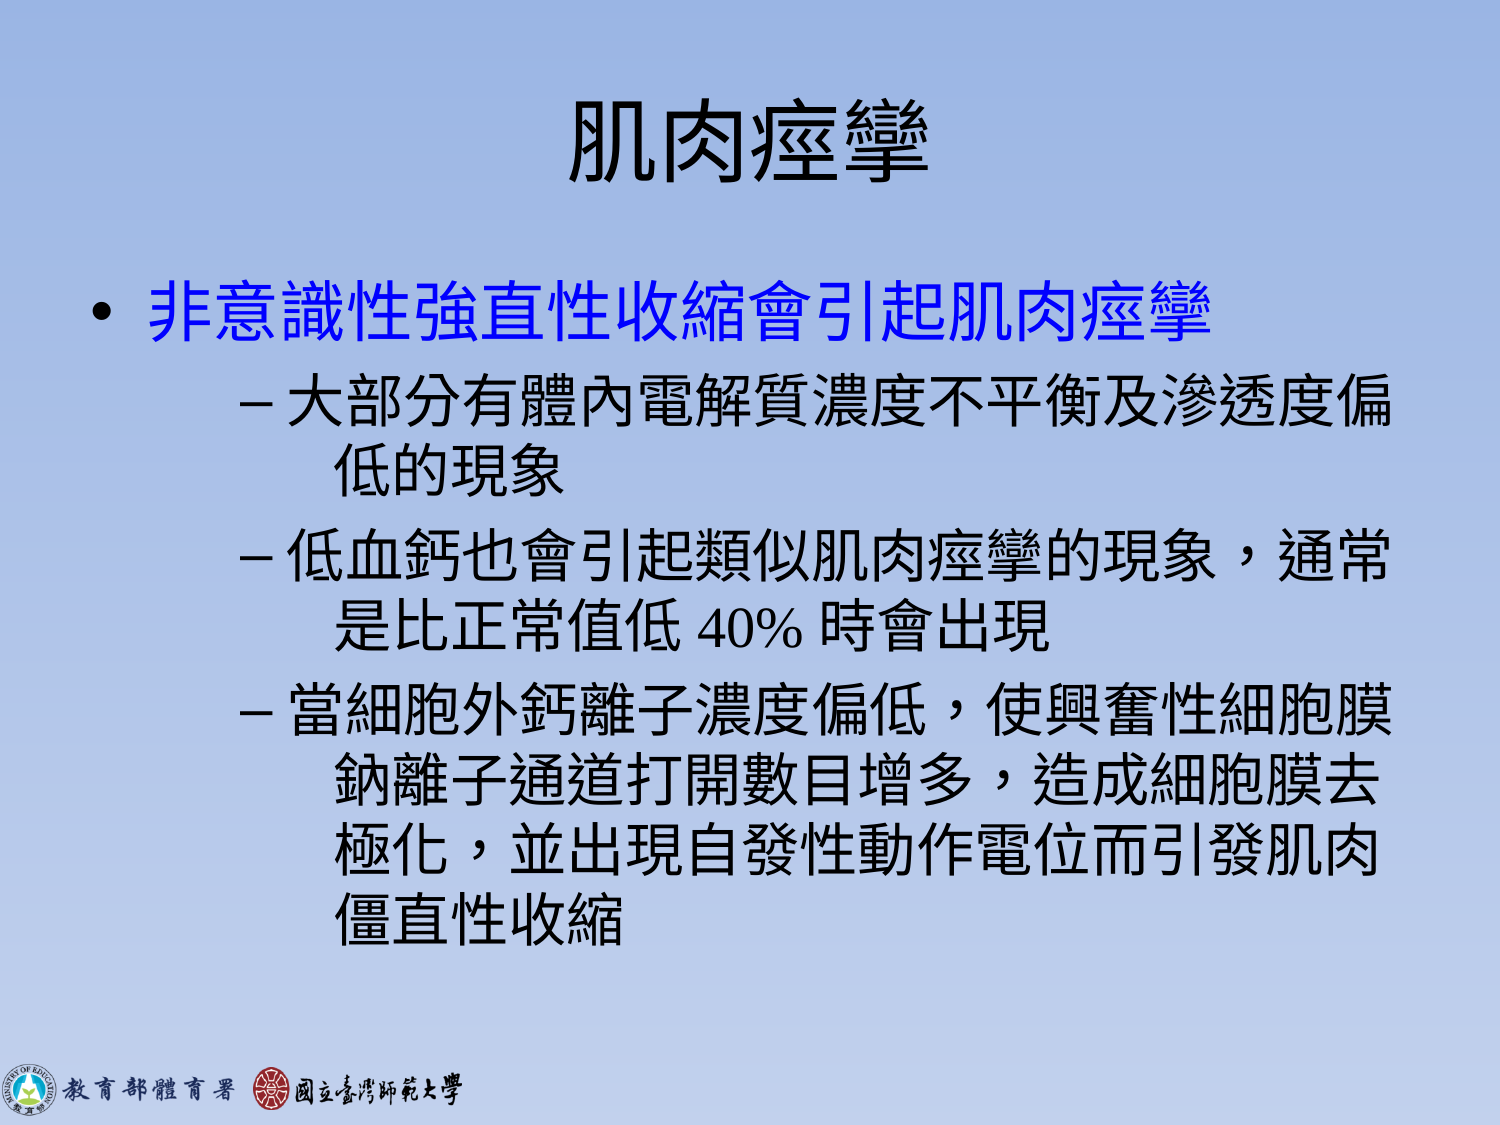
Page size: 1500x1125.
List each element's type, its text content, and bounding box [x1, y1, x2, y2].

title 肌肉痙攣 [75, 45, 1426, 233]
list 非意識性強直性收縮會引起肌肉痙攣 大部分有體內電解質濃度不平衡及滲透度偏低的現象 低血鈣也會引起類似肌肉痙攣的現象，通常是比正常值低40%時會出現 當細胞外鈣離子濃度偏低，使興奮性細胞膜鈉離子通道打開數目增多，造成細胞膜去極化，並出現自發性動作電位而引發肌肉僵直性收縮 [75, 262, 1426, 1005]
